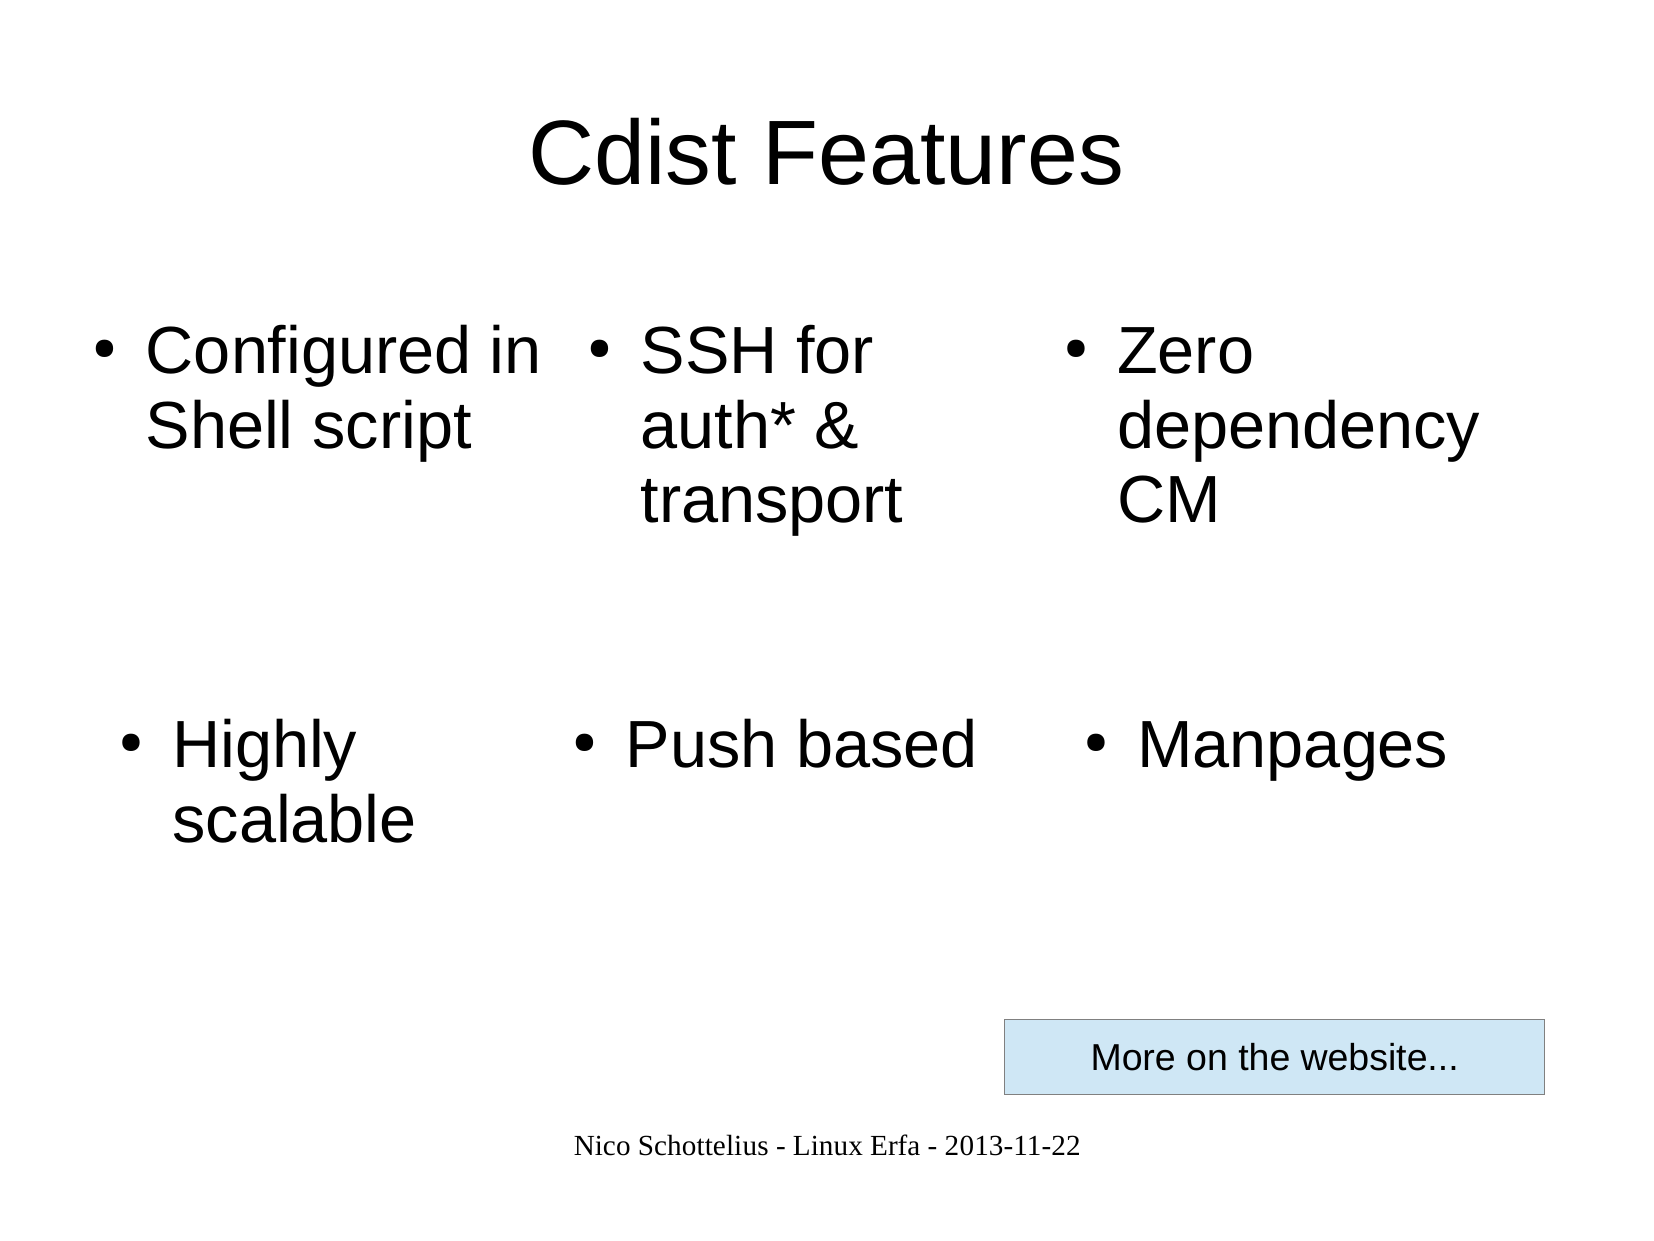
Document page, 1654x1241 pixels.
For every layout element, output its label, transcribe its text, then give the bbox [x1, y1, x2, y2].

text_box More on the website... [1004, 1019, 1545, 1095]
title Cdist Features [82, 49, 1571, 257]
list Manpages [1066, 706, 1536, 1019]
list SSH for auth* & transport [569, 312, 1039, 657]
list Zero dependency CM [1046, 312, 1515, 657]
list Highly scalable [101, 706, 570, 1050]
list Push based [570, 706, 1024, 1050]
list Configured in Shell script [74, 312, 544, 657]
